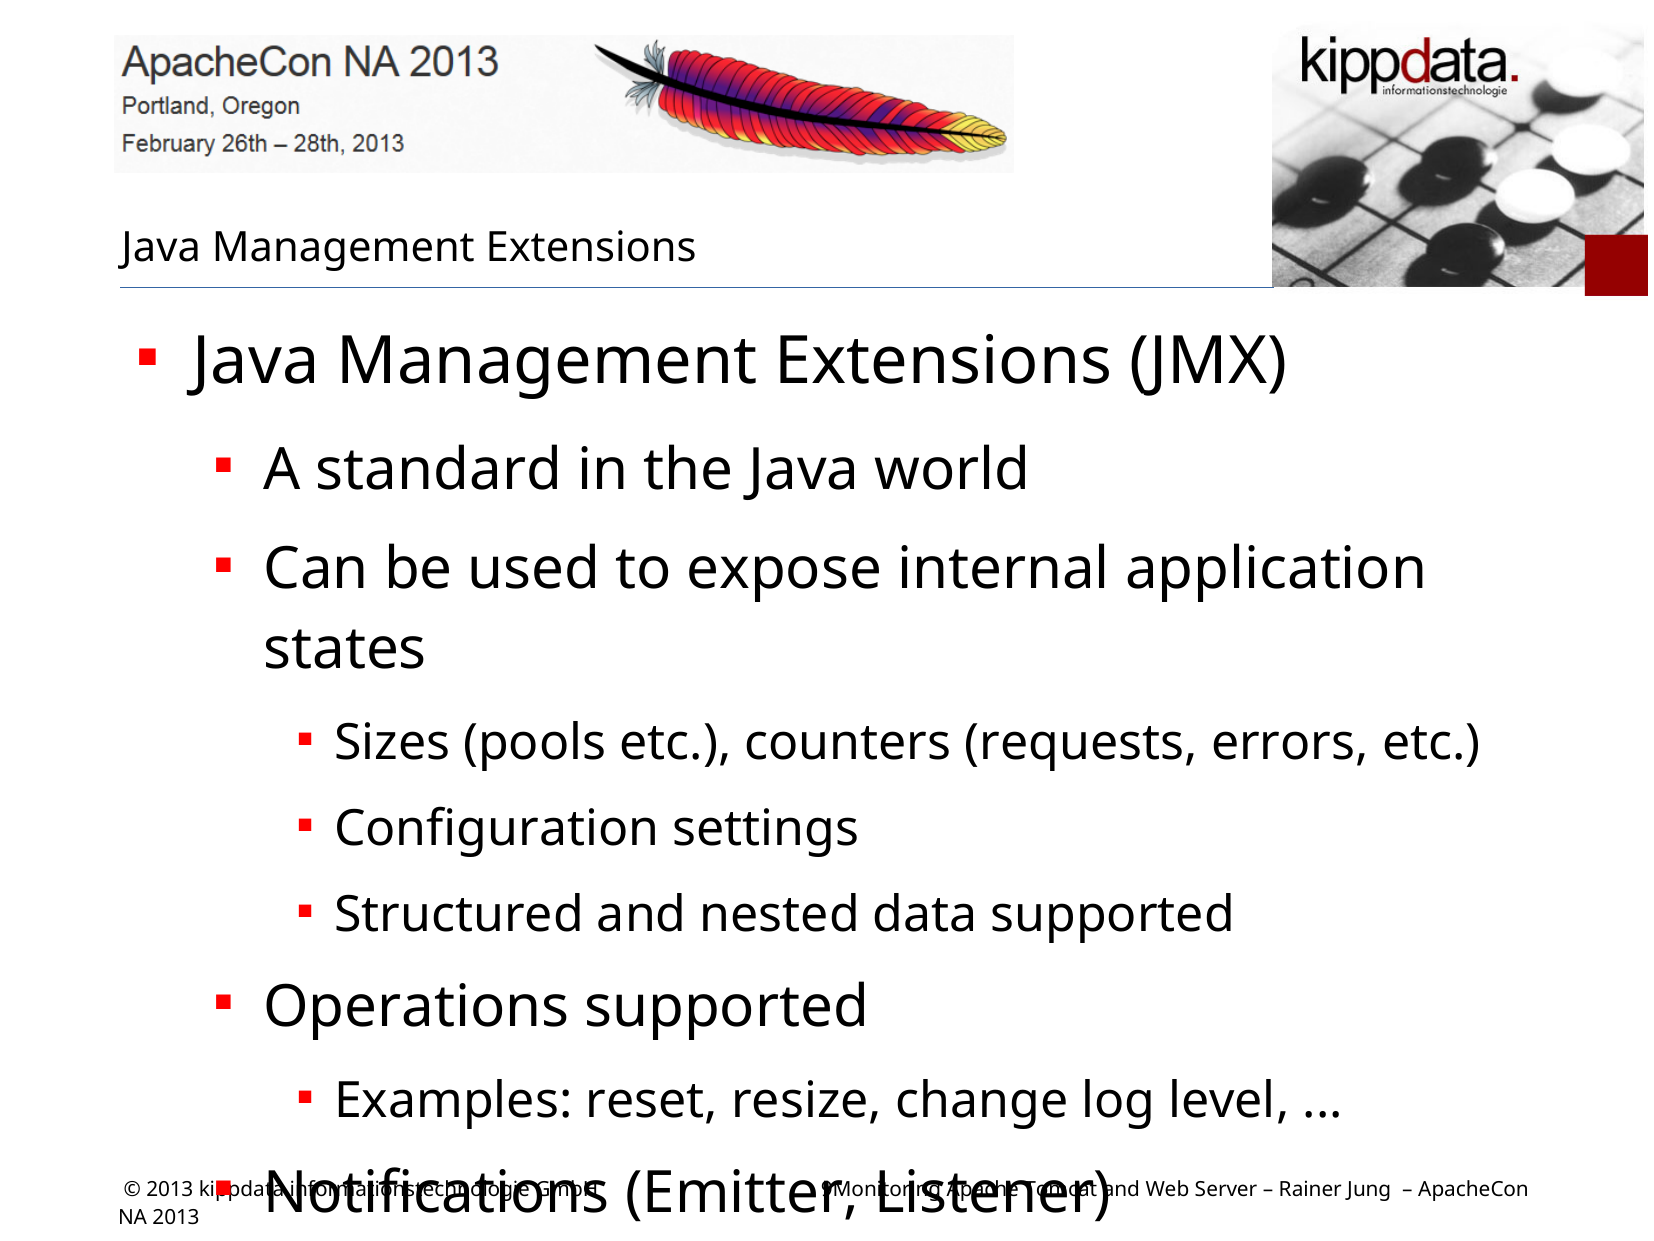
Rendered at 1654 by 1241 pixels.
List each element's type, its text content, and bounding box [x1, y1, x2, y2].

picture [1272, 5, 1648, 302]
list Java Management Extensions (JMX) A standard in the Java world Can be used to expose internal application states Sizes (pools etc.), counters (requests, errors, etc.) Configuration settings Structured and nested data supported Operations supported Examples: reset, resize, change log level, ... Notifications (Emitter, Listener) Events, for example threshold alarms [121, 312, 1534, 1138]
picture [114, 35, 1014, 173]
title Java Management Extensions [121, 204, 1242, 286]
